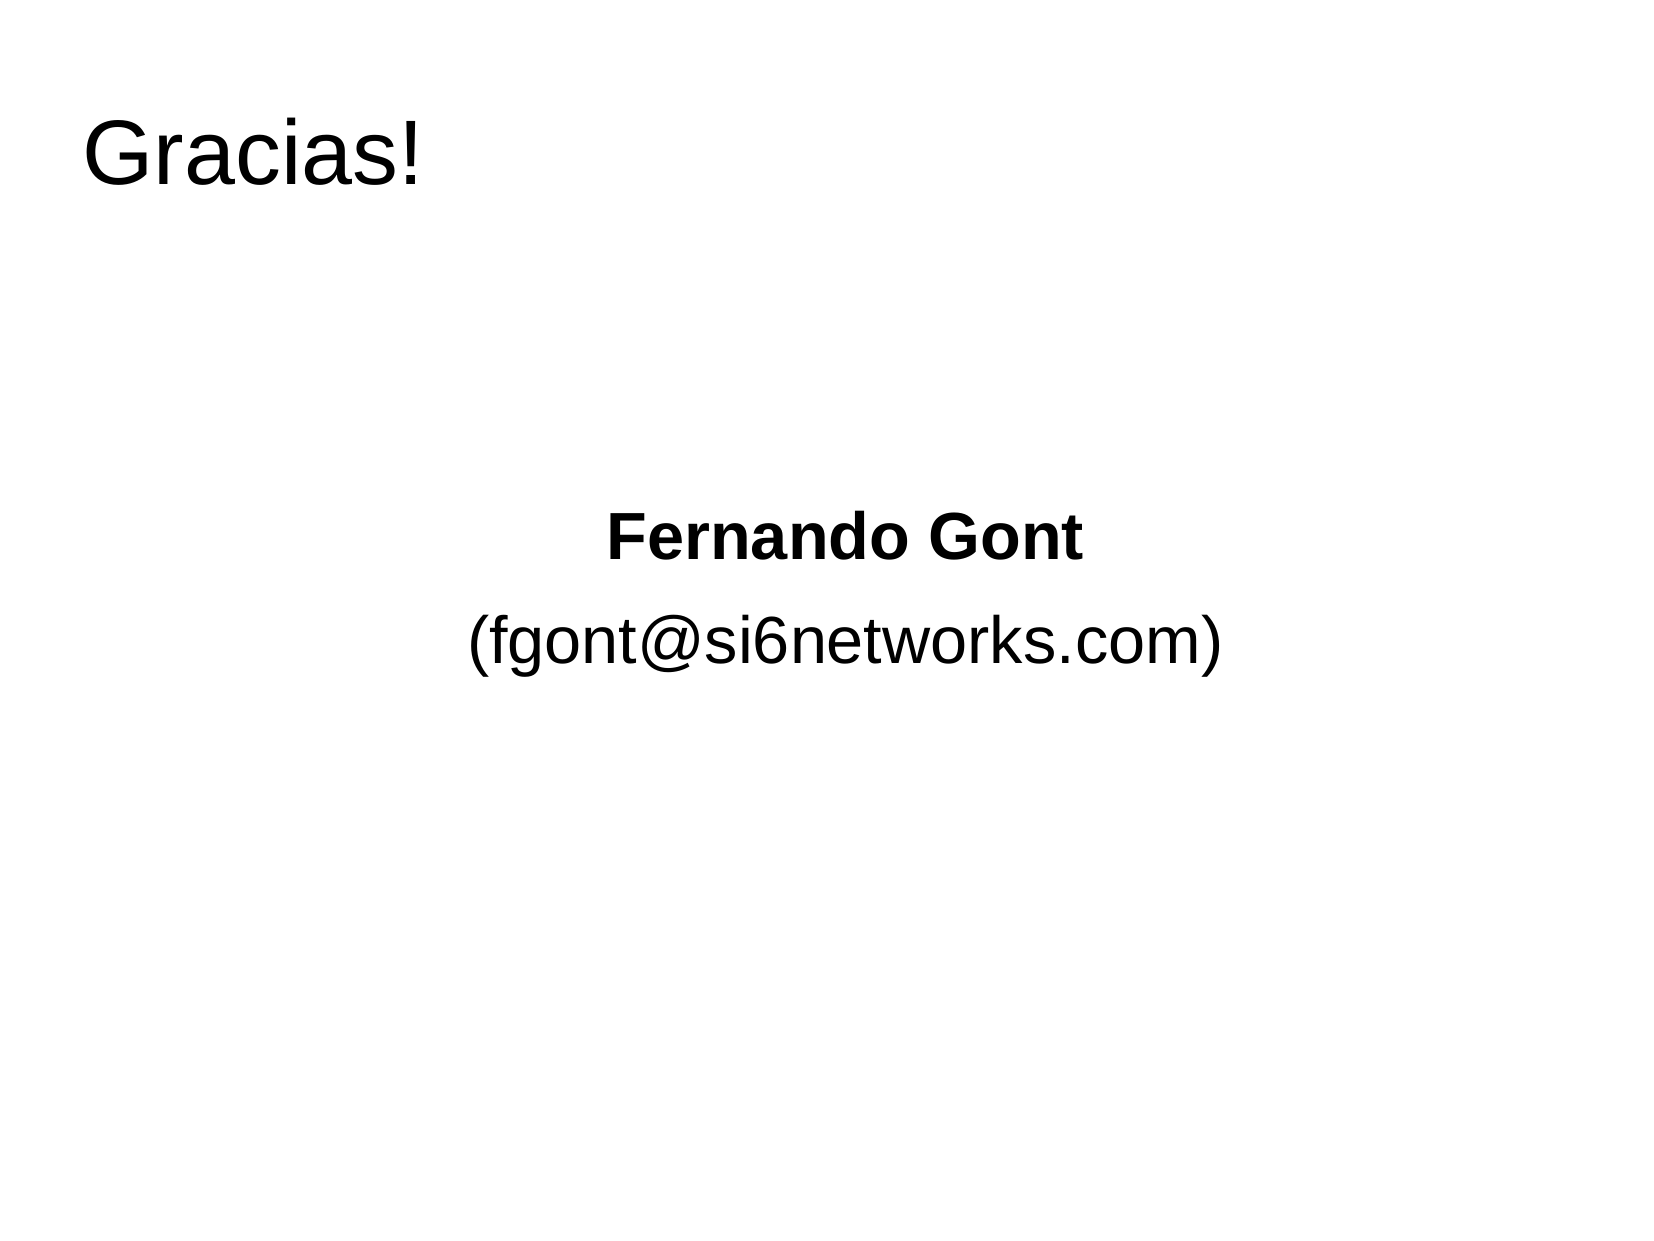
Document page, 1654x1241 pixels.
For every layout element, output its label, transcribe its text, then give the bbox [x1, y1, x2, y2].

list Fernando Gont (fgont@si6networks.com) [82, 290, 1538, 1010]
title Gracias! [82, 49, 1571, 257]
